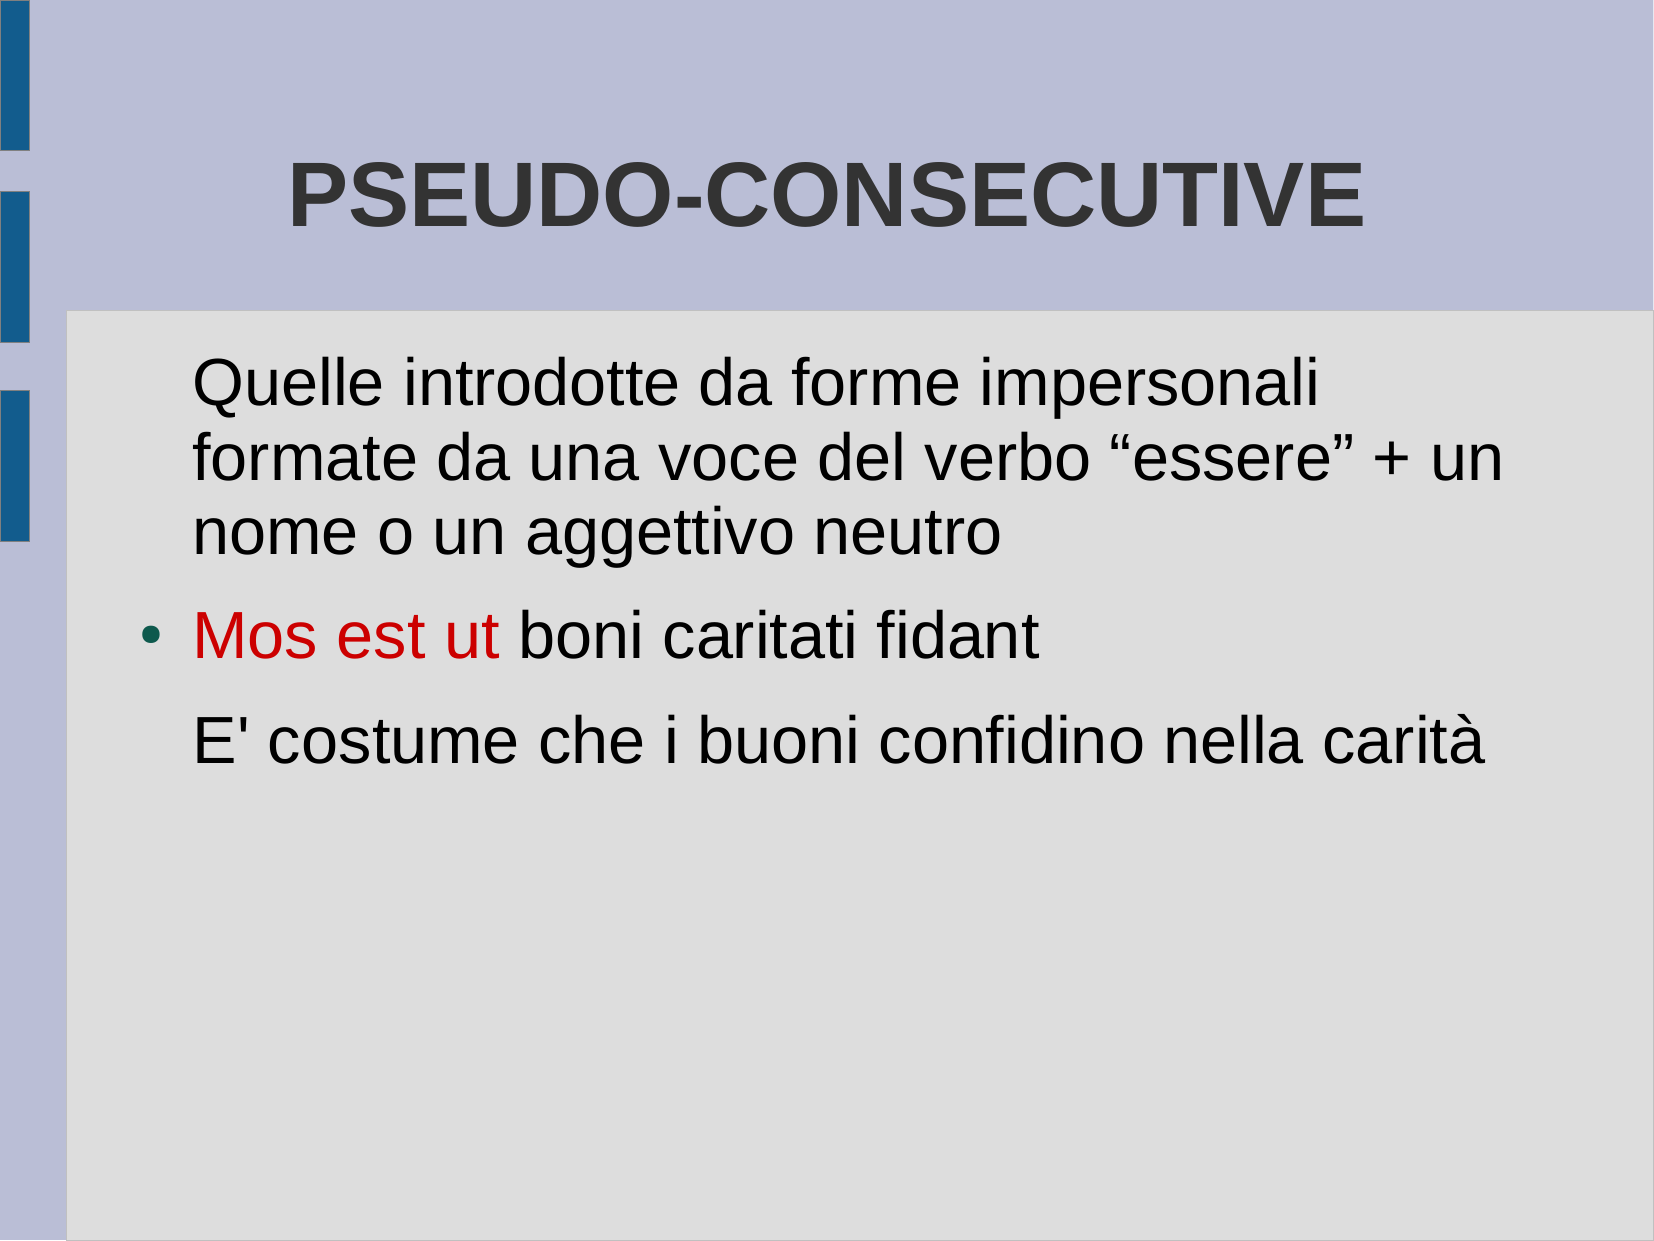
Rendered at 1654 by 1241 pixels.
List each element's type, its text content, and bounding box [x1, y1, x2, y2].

title PSEUDO-CONSECUTIVE [121, 91, 1534, 299]
list Quelle introdotte da forme impersonali formate da una voce del verbo “essere” + un nome o un aggettivo neutro Mos est ut boni caritati fidant E' costume che i buoni confidino nella carità [121, 344, 1534, 1127]
